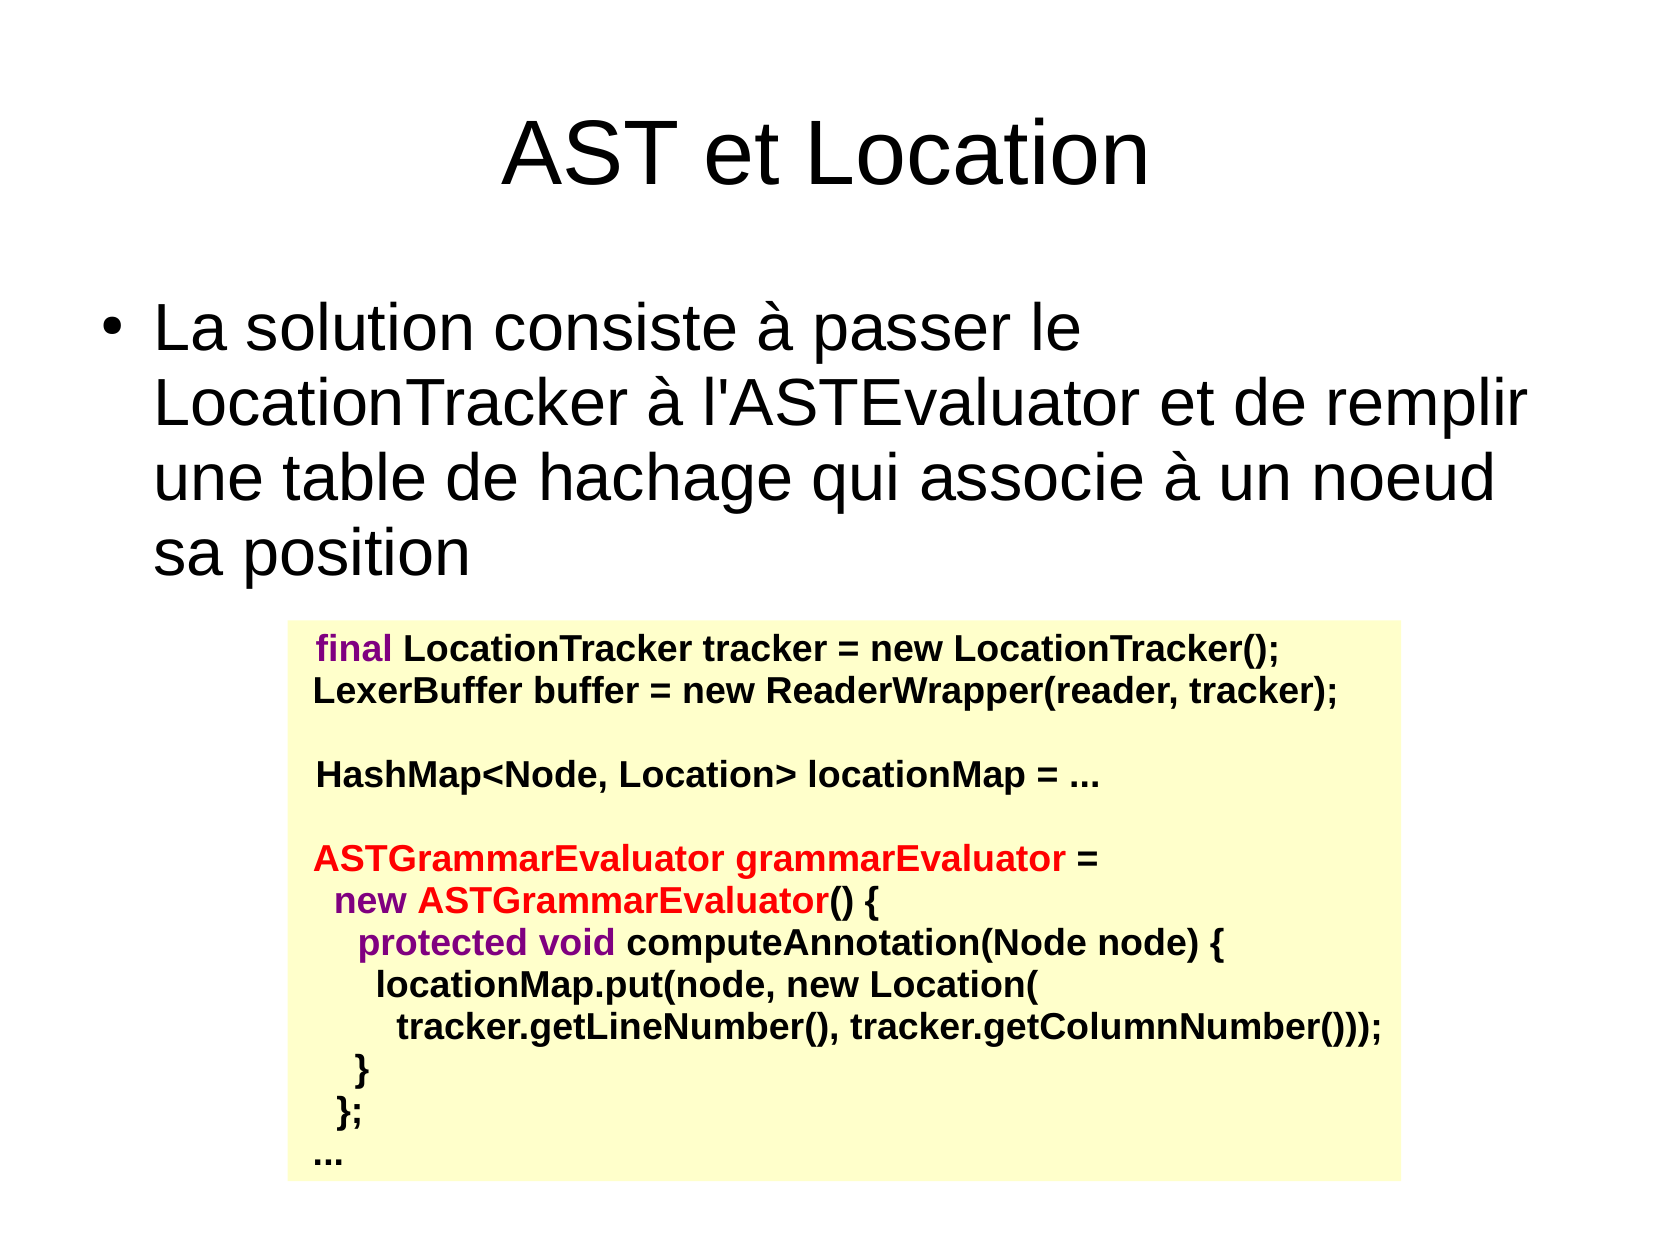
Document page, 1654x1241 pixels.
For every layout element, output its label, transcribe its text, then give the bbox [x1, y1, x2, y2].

list La solution consiste à passer le LocationTracker à l'ASTEvaluator et de remplir une table de hachage qui associe à un noeud sa position [82, 290, 1571, 590]
text_box final LocationTracker tracker = new LocationTracker(); LexerBuffer buffer = new ReaderWrapper(reader, tracker); HashMap<Node, Location> locationMap = ... ASTGrammarEvaluator grammarEvaluator = new ASTGrammarEvaluator() { protected void computeAnnotation(Node node) { locationMap.put(node, new Location( tracker.getLineNumber(), tracker.getColumnNumber())); } }; ... [287, 620, 1402, 1182]
title AST et Location [82, 56, 1571, 250]
